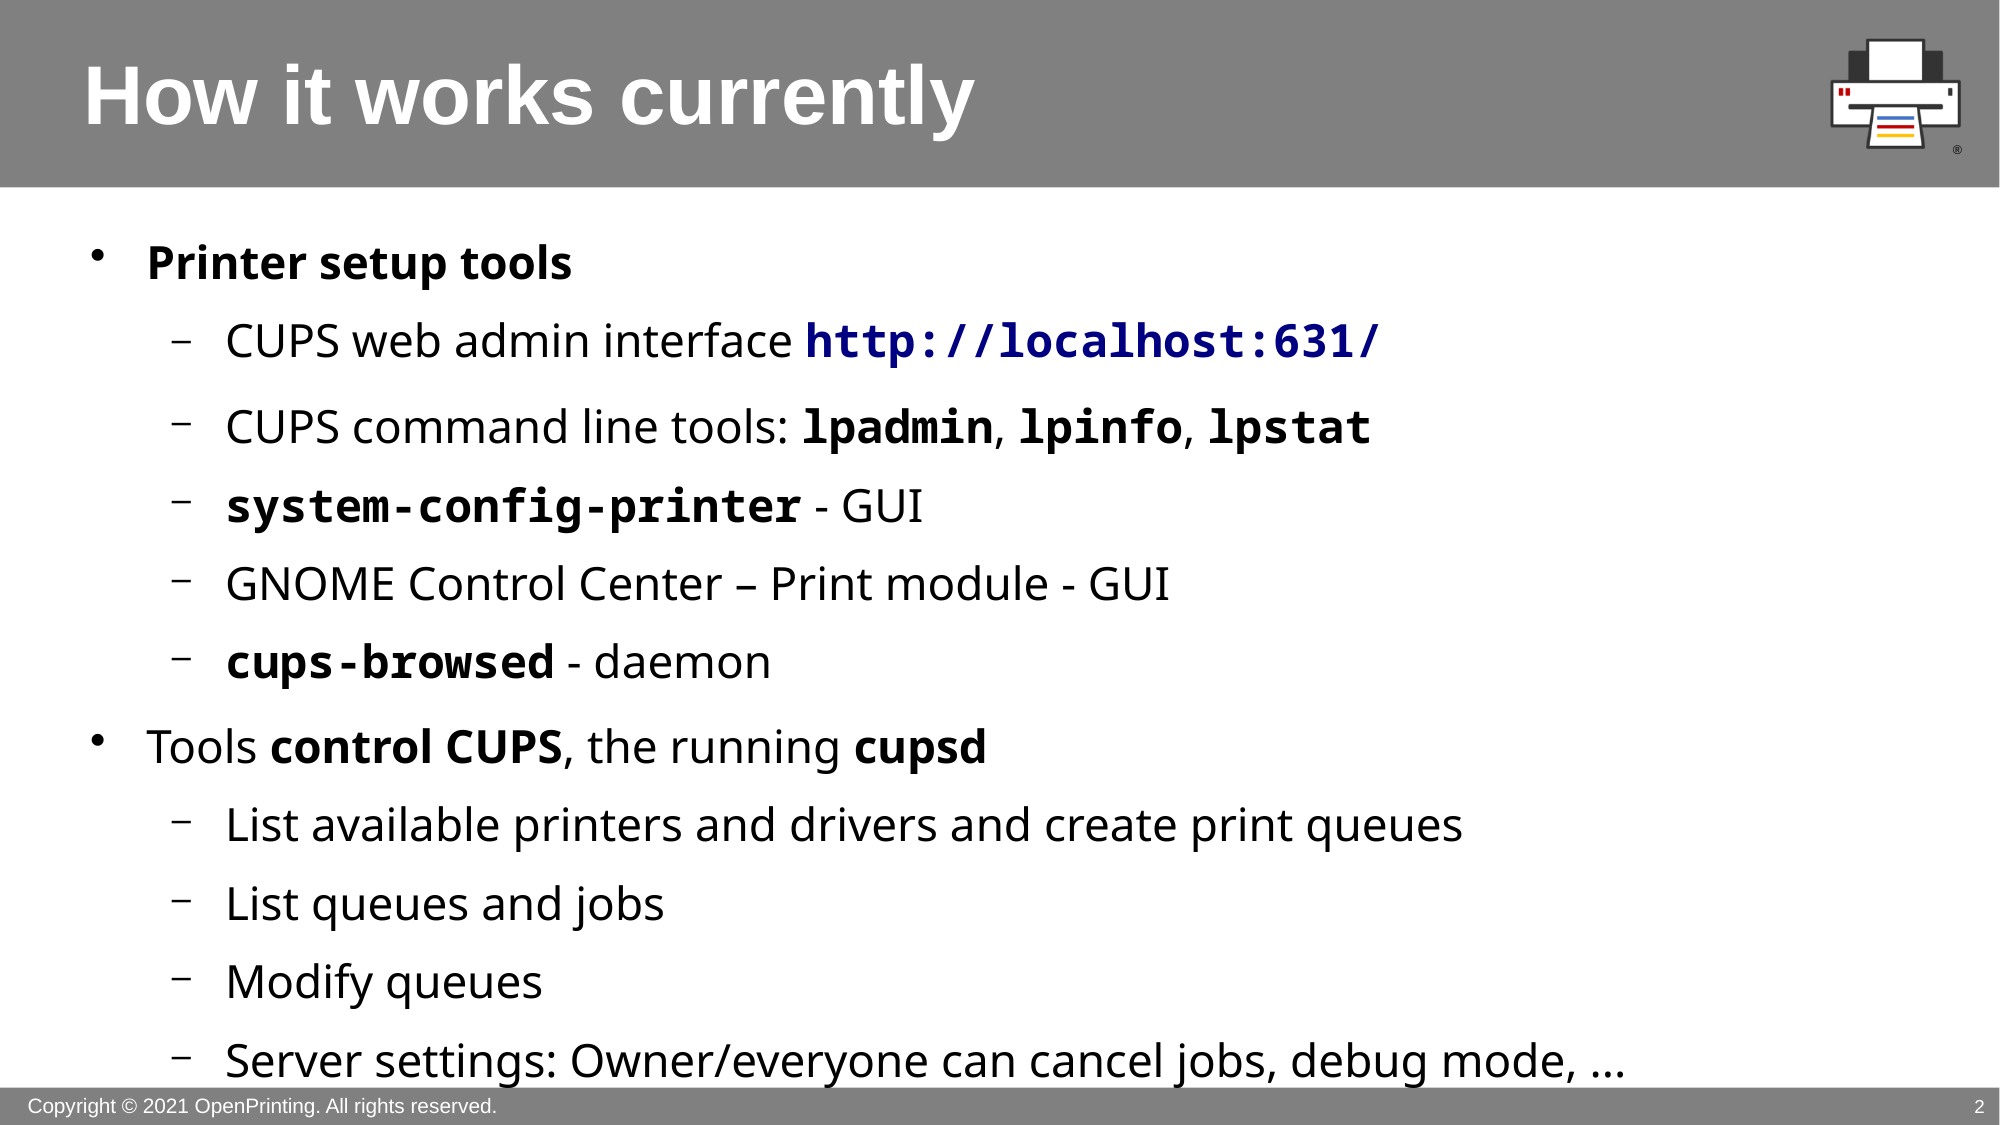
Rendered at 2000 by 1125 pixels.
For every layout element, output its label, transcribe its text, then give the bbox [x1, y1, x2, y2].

list Printer setup tools CUPS web admin interface http://localhost:631/ CUPS command line tools: lpadmin, lpinfo, lpstat system-config-printer - GUI GNOME Control Center – Print module - GUI cups-browsed - daemon Tools control CUPS, the running cupsd List available printers and drivers and create print queues List queues and jobs Modify queues Server settings: Owner/everyone can cancel jobs, debug mode, ... [75, 224, 1936, 1067]
picture [1825, 33, 1966, 154]
title How it works currently [75, 7, 1786, 175]
